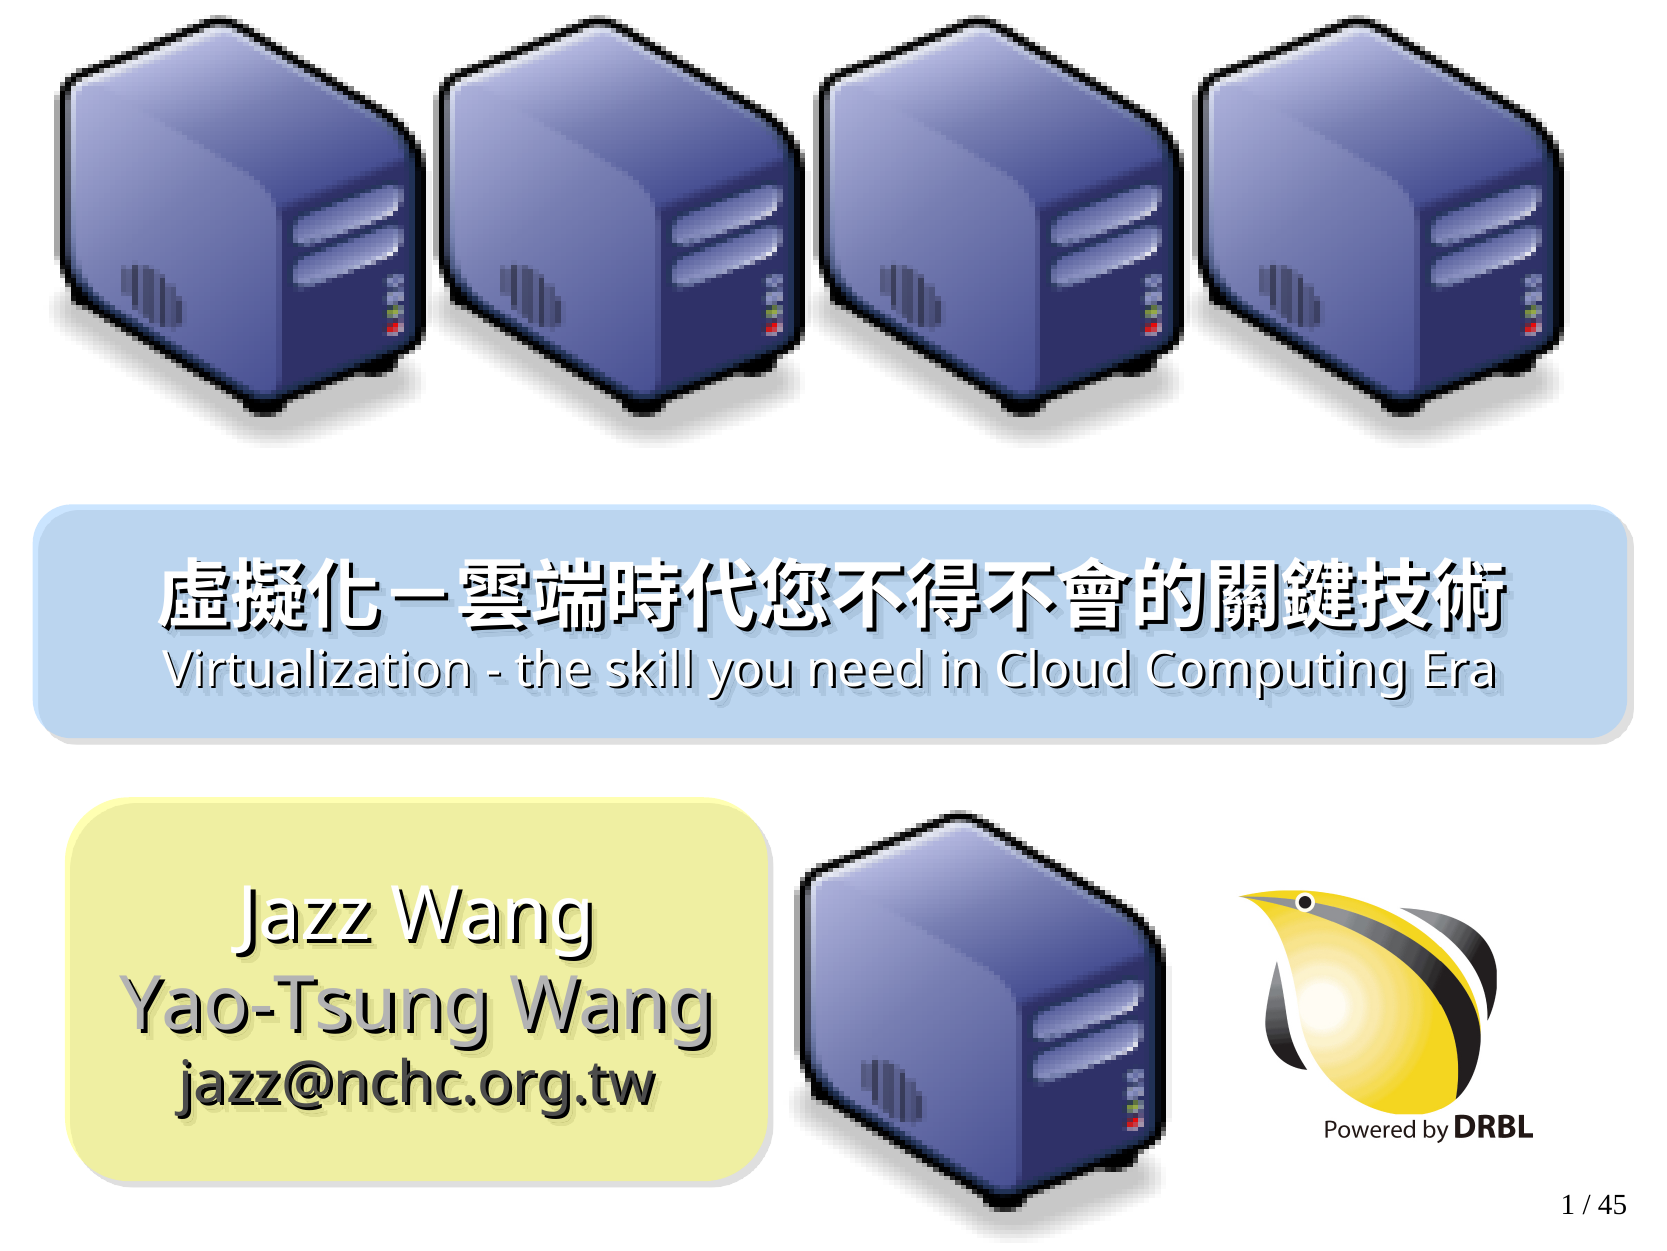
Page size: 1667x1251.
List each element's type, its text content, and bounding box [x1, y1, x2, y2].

picture [27, 2, 1609, 502]
picture [767, 797, 1211, 1251]
text_box Jazz Wang Yao-Tsung Wang jazz@nchc.org.tw [64, 797, 768, 1182]
picture [1224, 874, 1548, 1152]
text_box 虛擬化－雲端時代您不得不會的關鍵技術 Virtualization - the skill you need in Cloud Computing Era [32, 504, 1628, 739]
